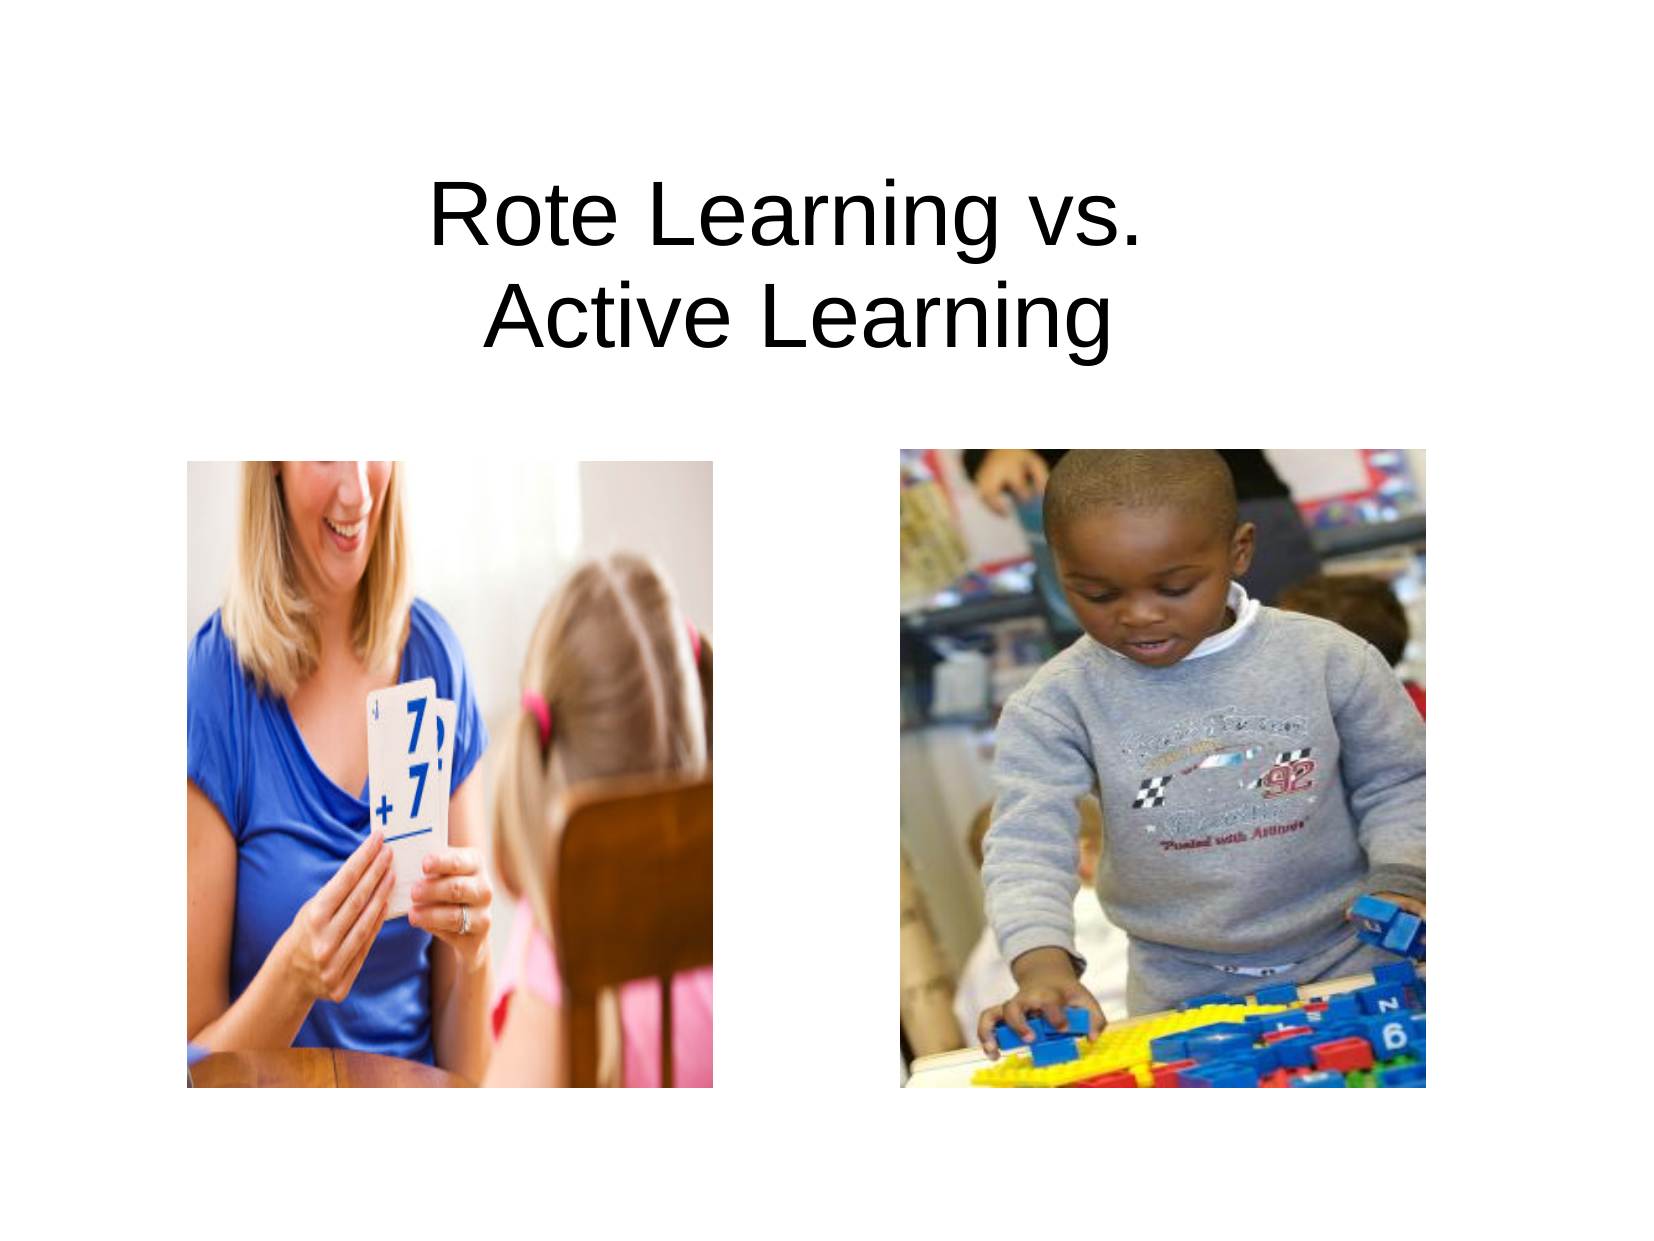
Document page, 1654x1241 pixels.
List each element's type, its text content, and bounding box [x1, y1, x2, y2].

text_box Rote Learning vs. Active Learning [412, 155, 1201, 376]
picture [900, 449, 1426, 1088]
picture [187, 461, 713, 1088]
